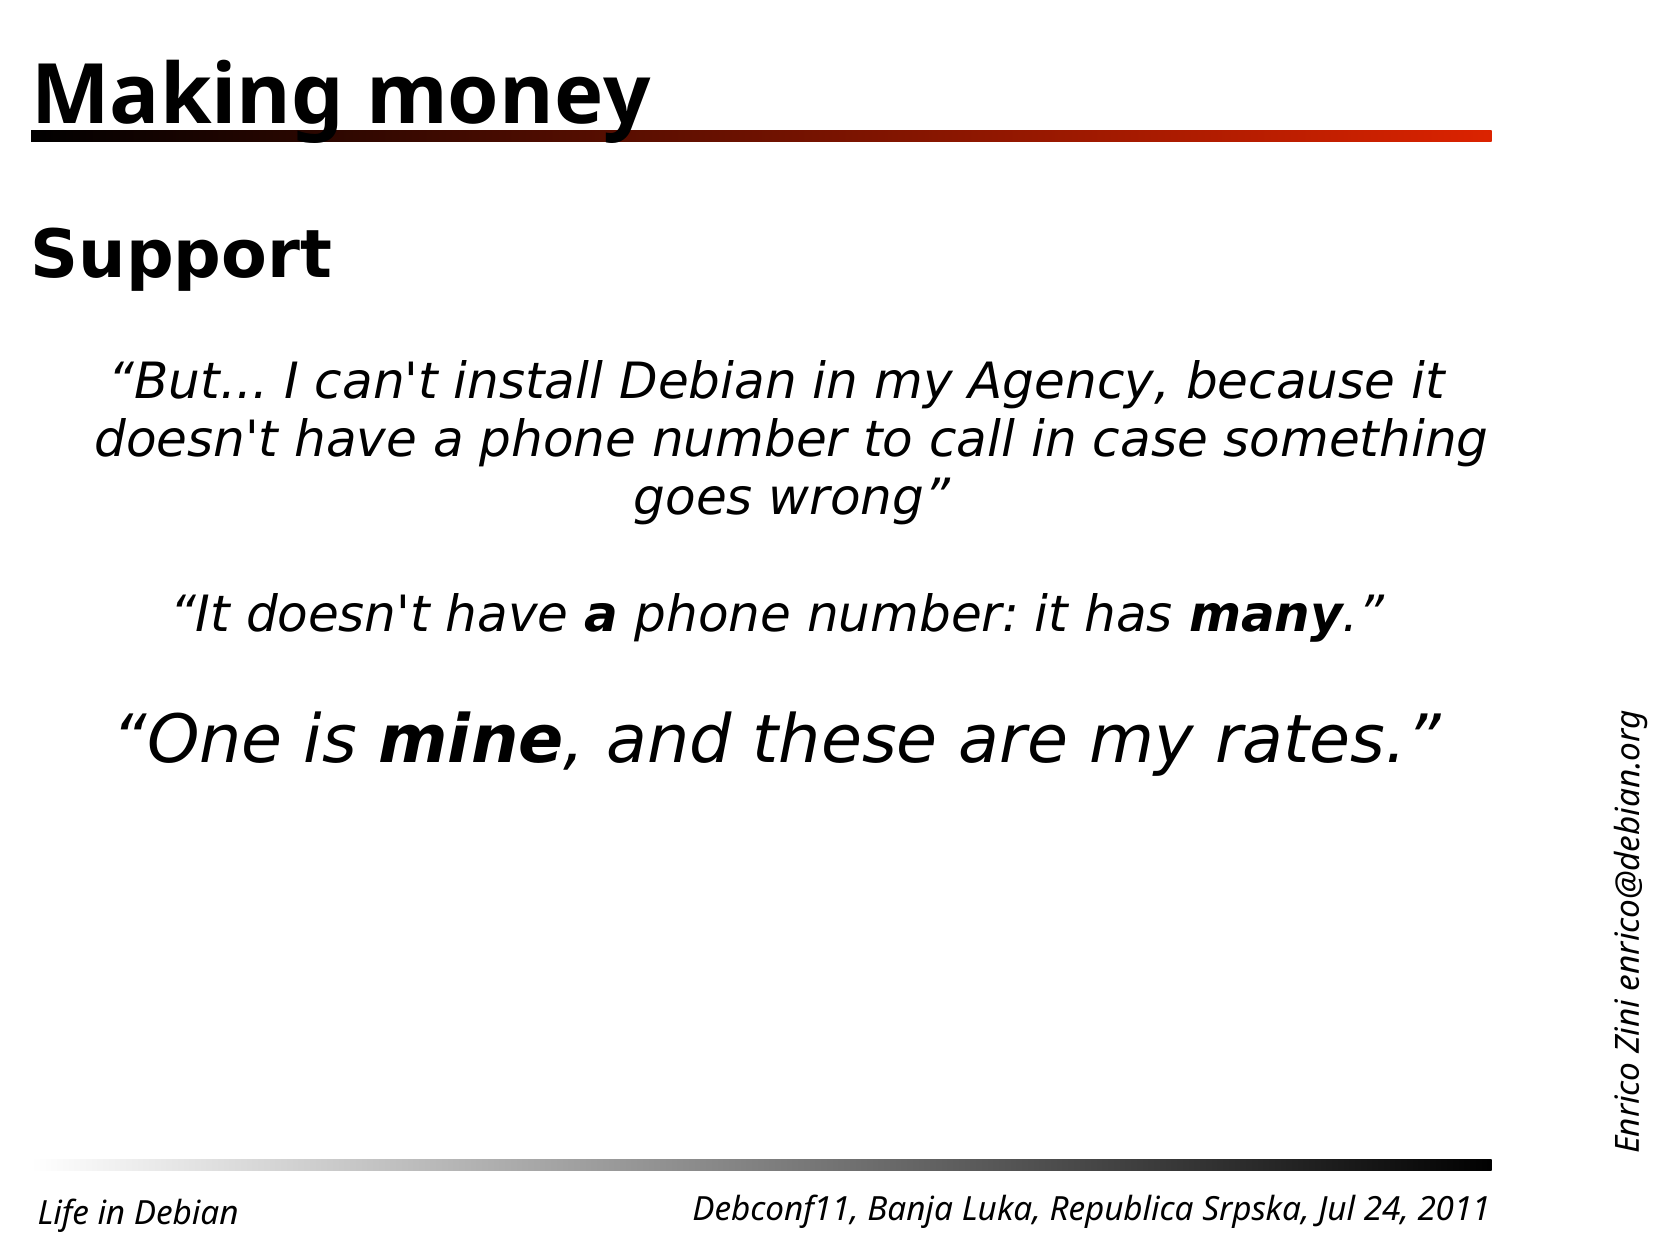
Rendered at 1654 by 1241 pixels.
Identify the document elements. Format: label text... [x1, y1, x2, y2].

text_box Support “But... I can't install Debian in my Agency, because it doesn't have a phone number to call in case something goes wrong” “It doesn't have a phone number: it has many.” “One is mine, and these are my rates.” [30, 215, 1495, 1089]
text_box Making money [31, 34, 1438, 168]
